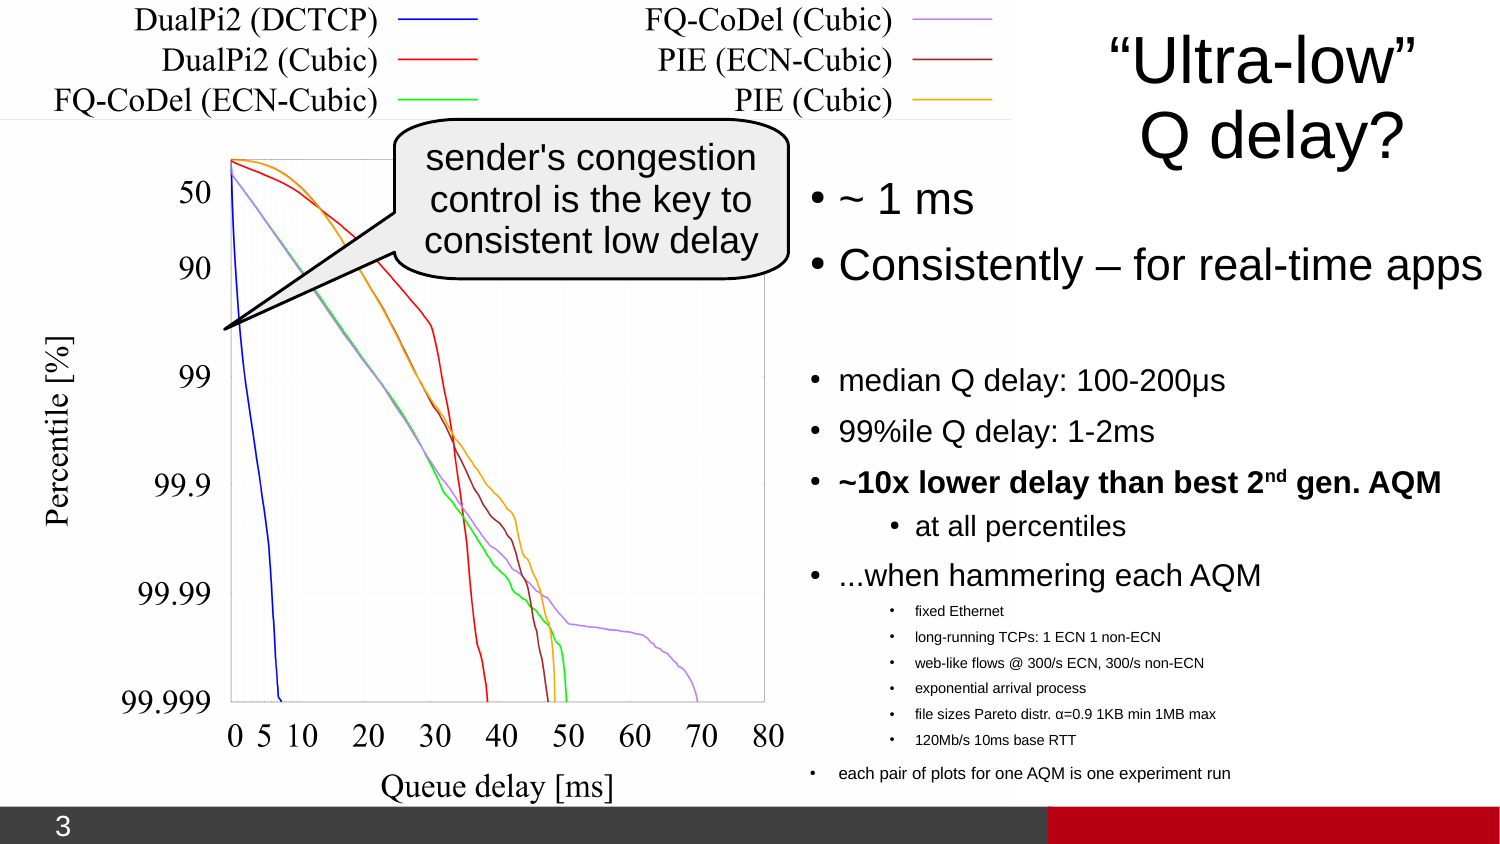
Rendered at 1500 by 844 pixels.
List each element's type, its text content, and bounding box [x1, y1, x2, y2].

picture [0, 0, 1012, 804]
text_box sender's congestion control is the key to consistent low delay [224, 119, 789, 330]
title “Ultra-low” Q delay? [1053, 22, 1492, 173]
list ~ 1 ms Consistently – for real-time apps median Q delay: 100-200μs 99%ile Q delay: 1-2ms ~10x lower delay than best 2nd gen. AQM at all percentiles ...when hammering each AQM fixed Ethernet long-running TCPs: 1 ECN 1 non-ECN web-like flows @ 300/s ECN, 300/s non-ECN exponential arrival process file sizes Pareto distr. α=0.9 1KB min 1MB max 120Mb/s 10ms base RTT each pair of plots for one AQM is one experiment run [800, 173, 1493, 791]
